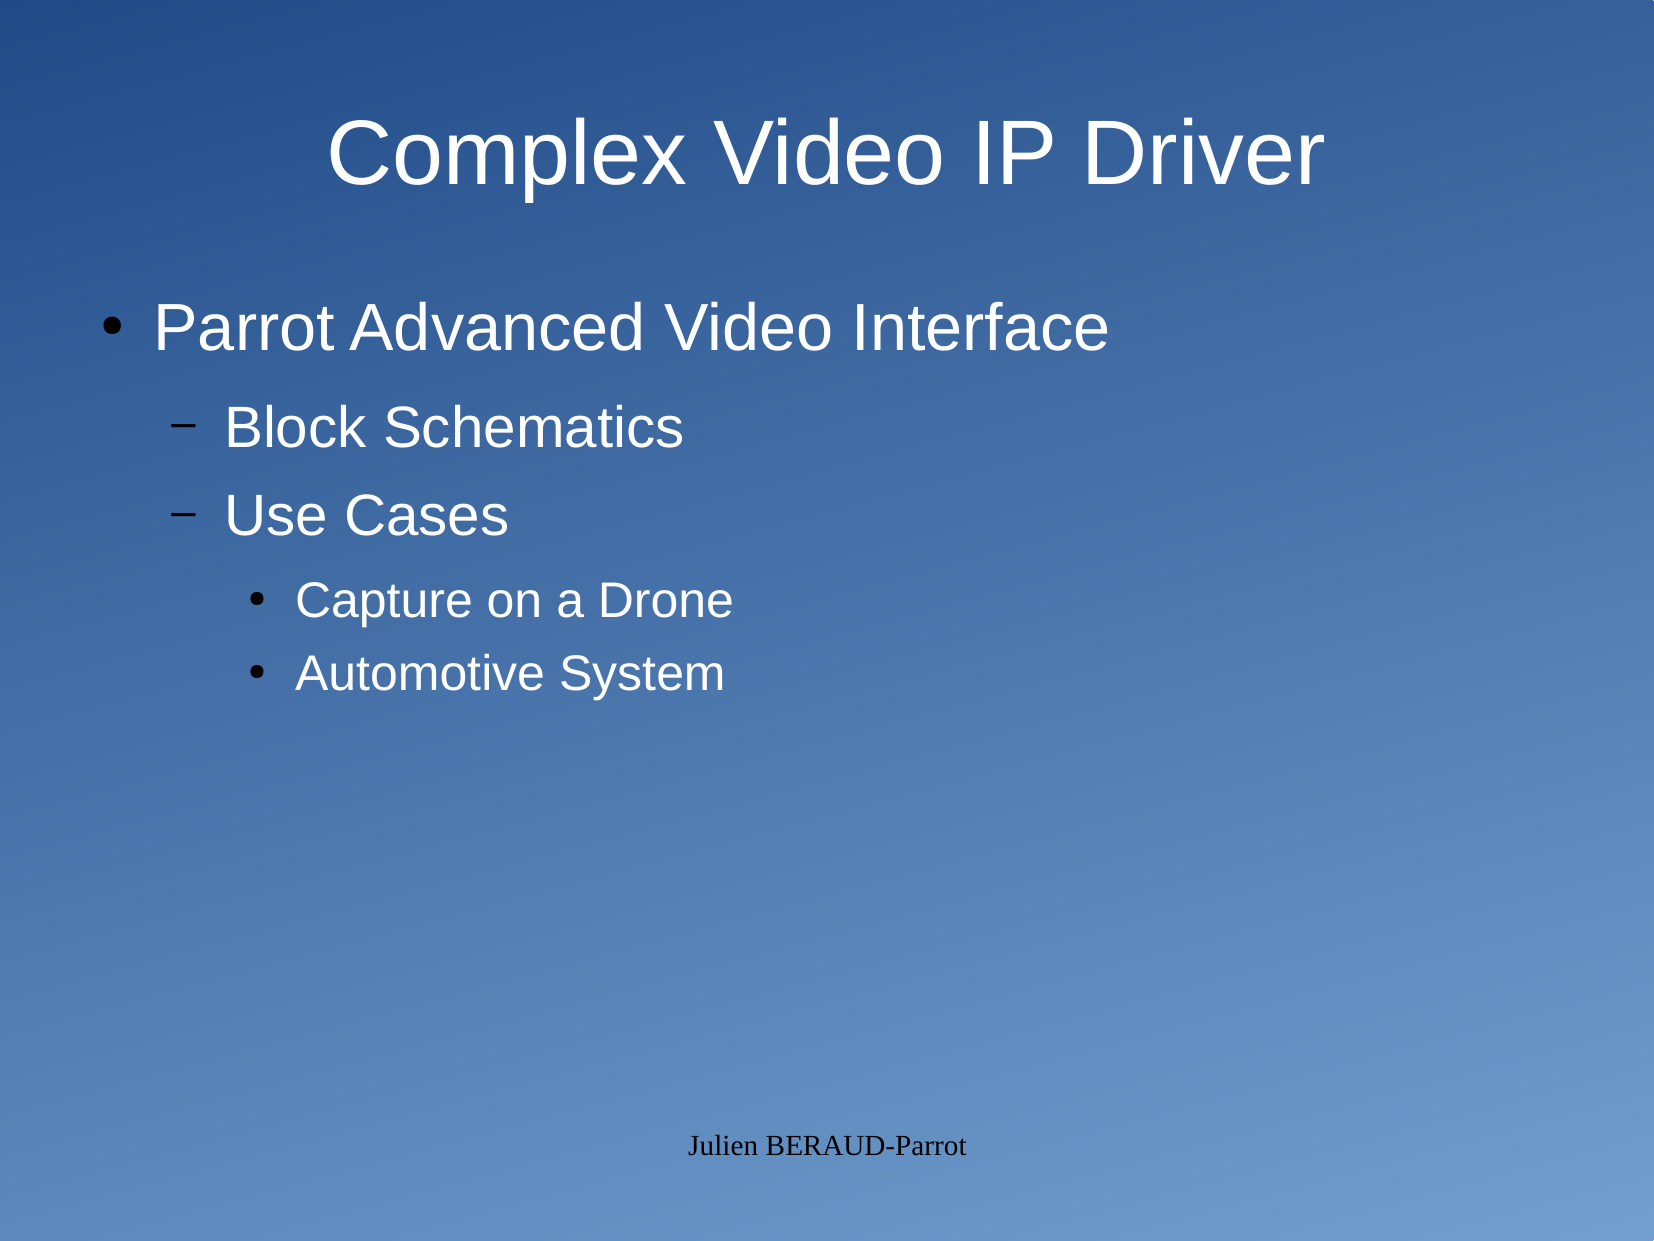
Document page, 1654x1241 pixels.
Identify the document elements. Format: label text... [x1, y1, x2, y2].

title Complex Video IP Driver [82, 49, 1571, 257]
list Parrot Advanced Video Interface Block Schematics Use Cases Capture on a Drone Automotive System [82, 290, 1571, 1010]
